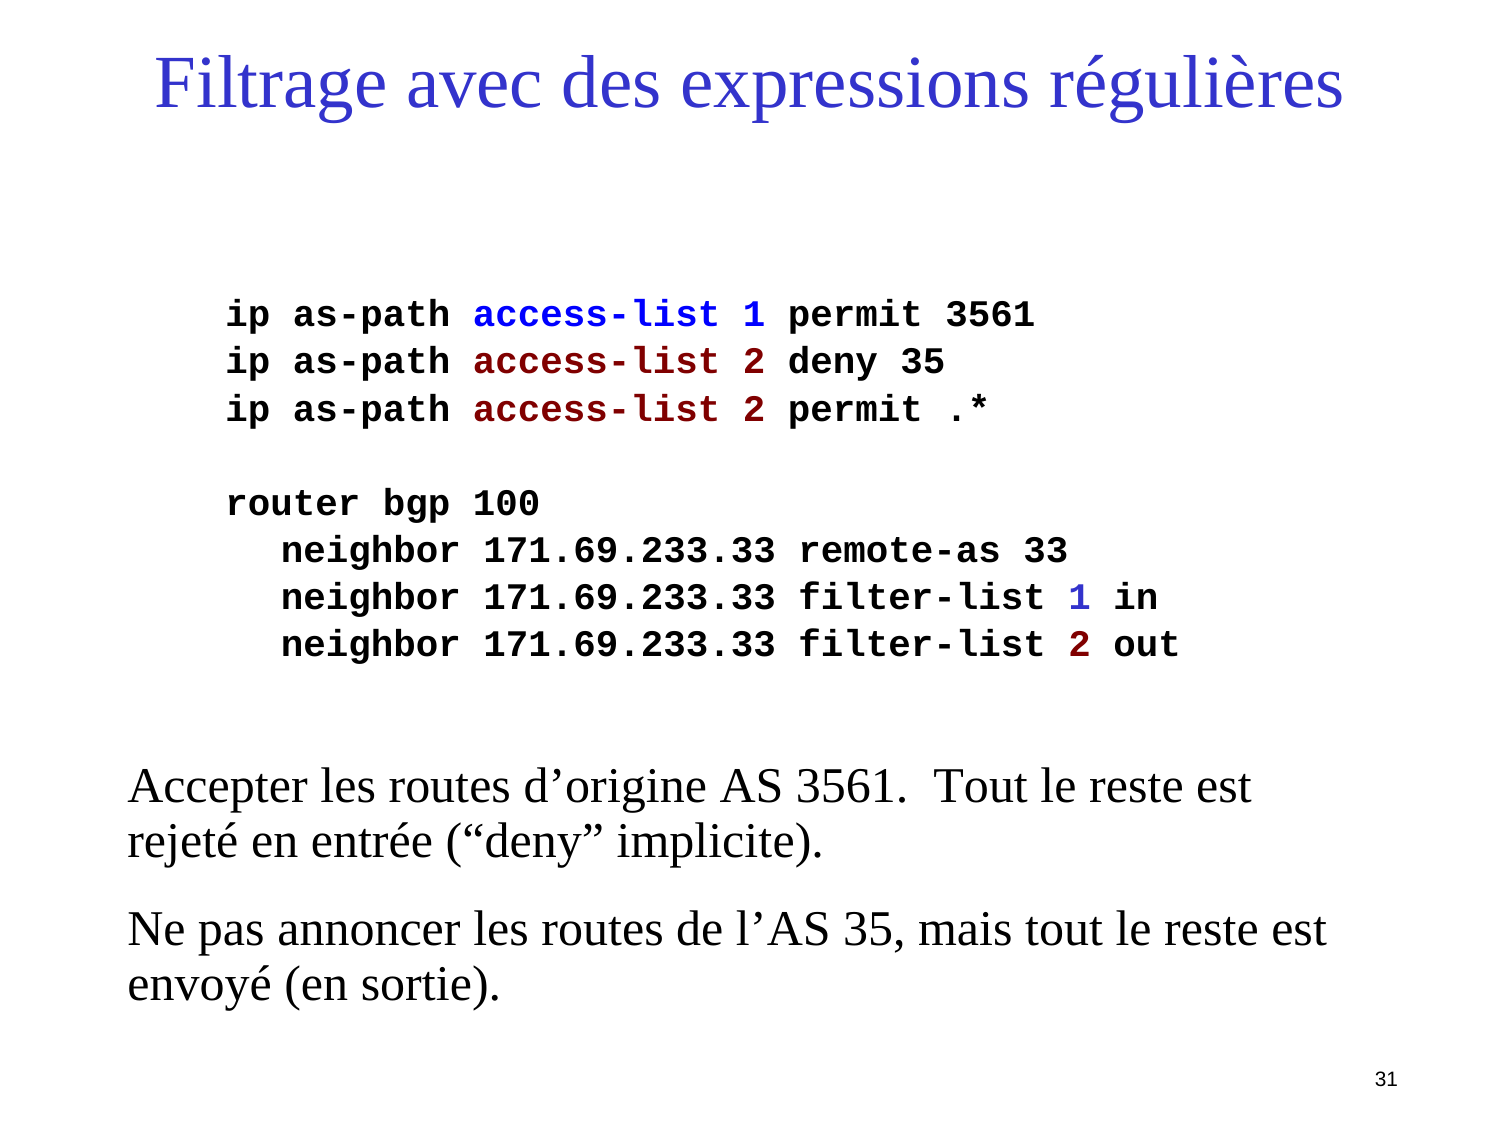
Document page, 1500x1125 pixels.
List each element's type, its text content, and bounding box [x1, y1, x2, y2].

list ip as-path access-list 1 permit 3561 ip as-path access-list 2 deny 35 ip as-path access-list 2 permit .* router bgp 100 neighbor 171.69.233.33 remote-as 33 neighbor 171.69.233.33 filter-list 1 in neighbor 171.69.233.33 filter-list 2 out [62, 186, 1455, 697]
text_box Accepter les routes d’origine AS 3561. Tout le reste est rejeté en entrée (“deny” implicite). Ne pas annoncer les routes de l’AS 35, mais tout le reste est envoyé (en sortie). [112, 750, 1351, 1020]
title Filtrage avec des expressions régulières [112, 37, 1388, 186]
